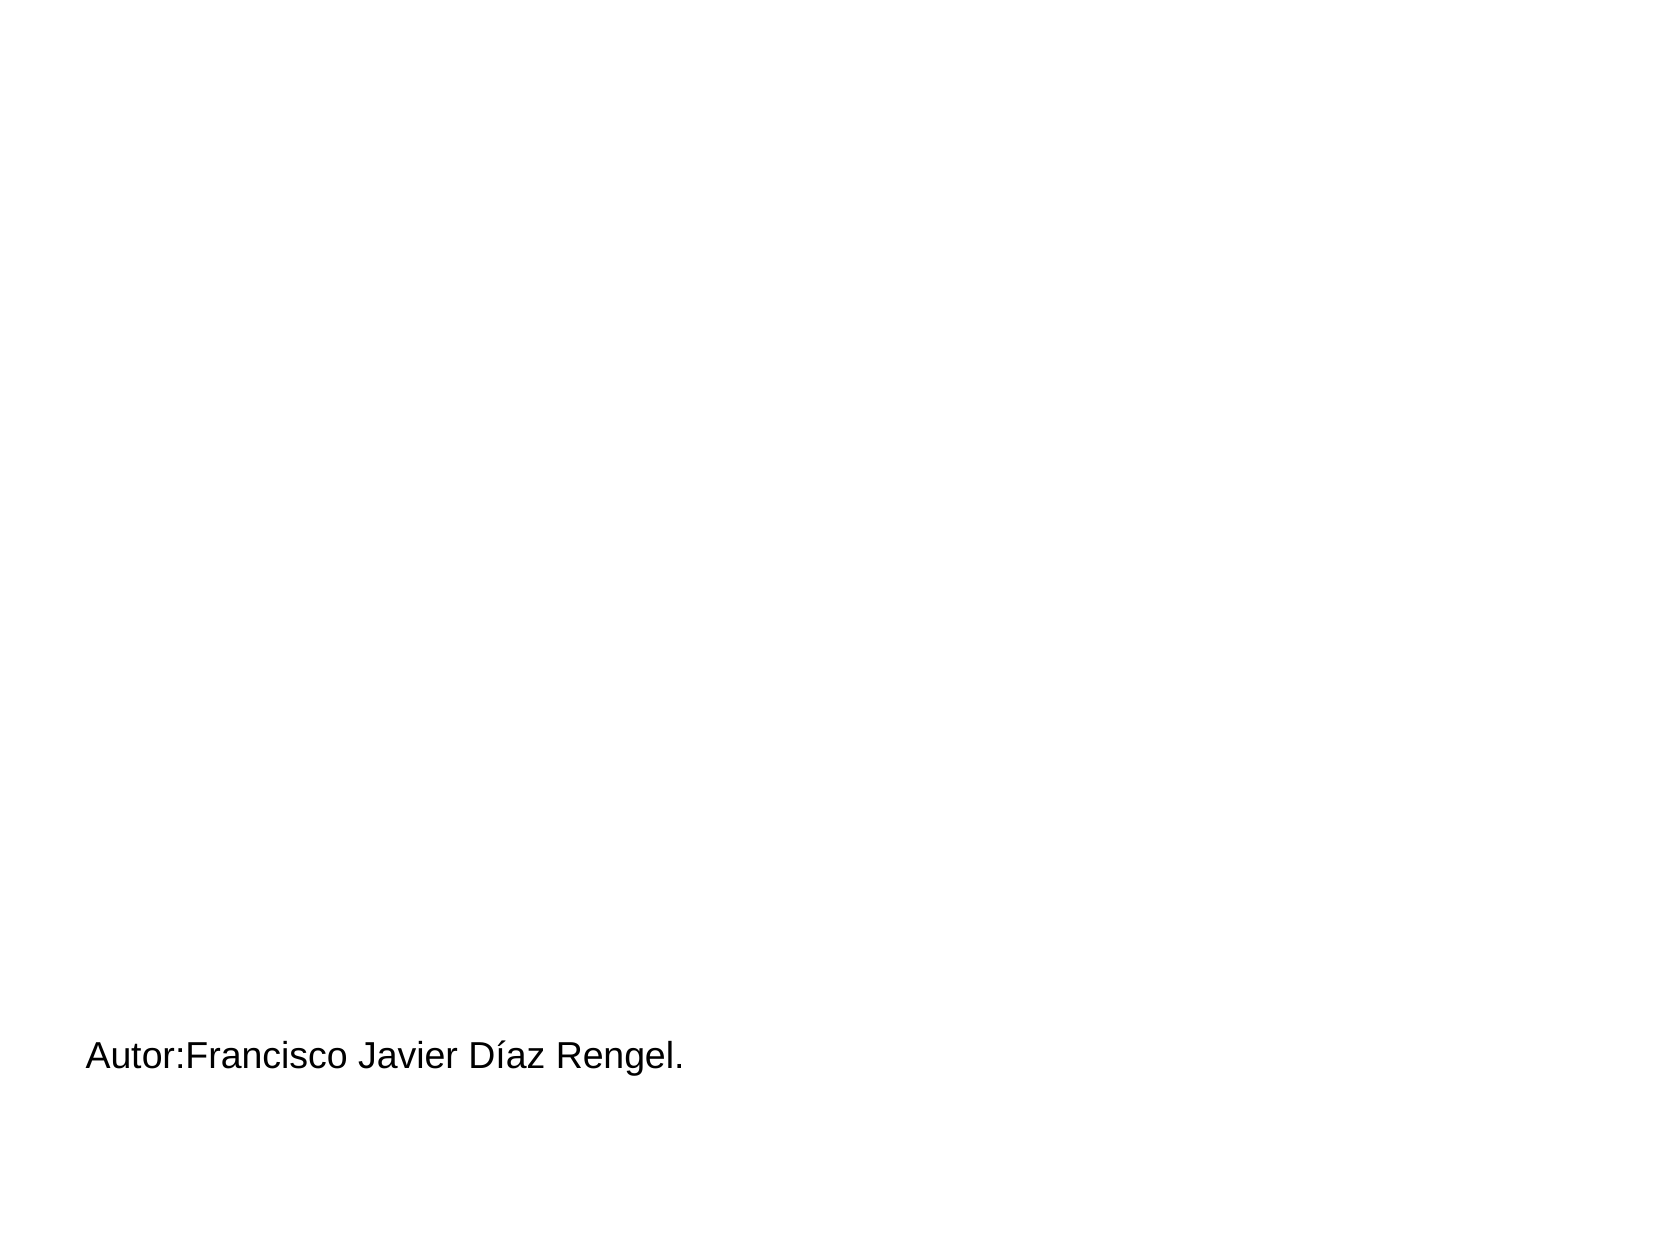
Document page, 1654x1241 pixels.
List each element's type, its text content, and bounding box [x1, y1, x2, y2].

text_box Autor:Francisco Javier Díaz Rengel. [70, 1027, 711, 1085]
